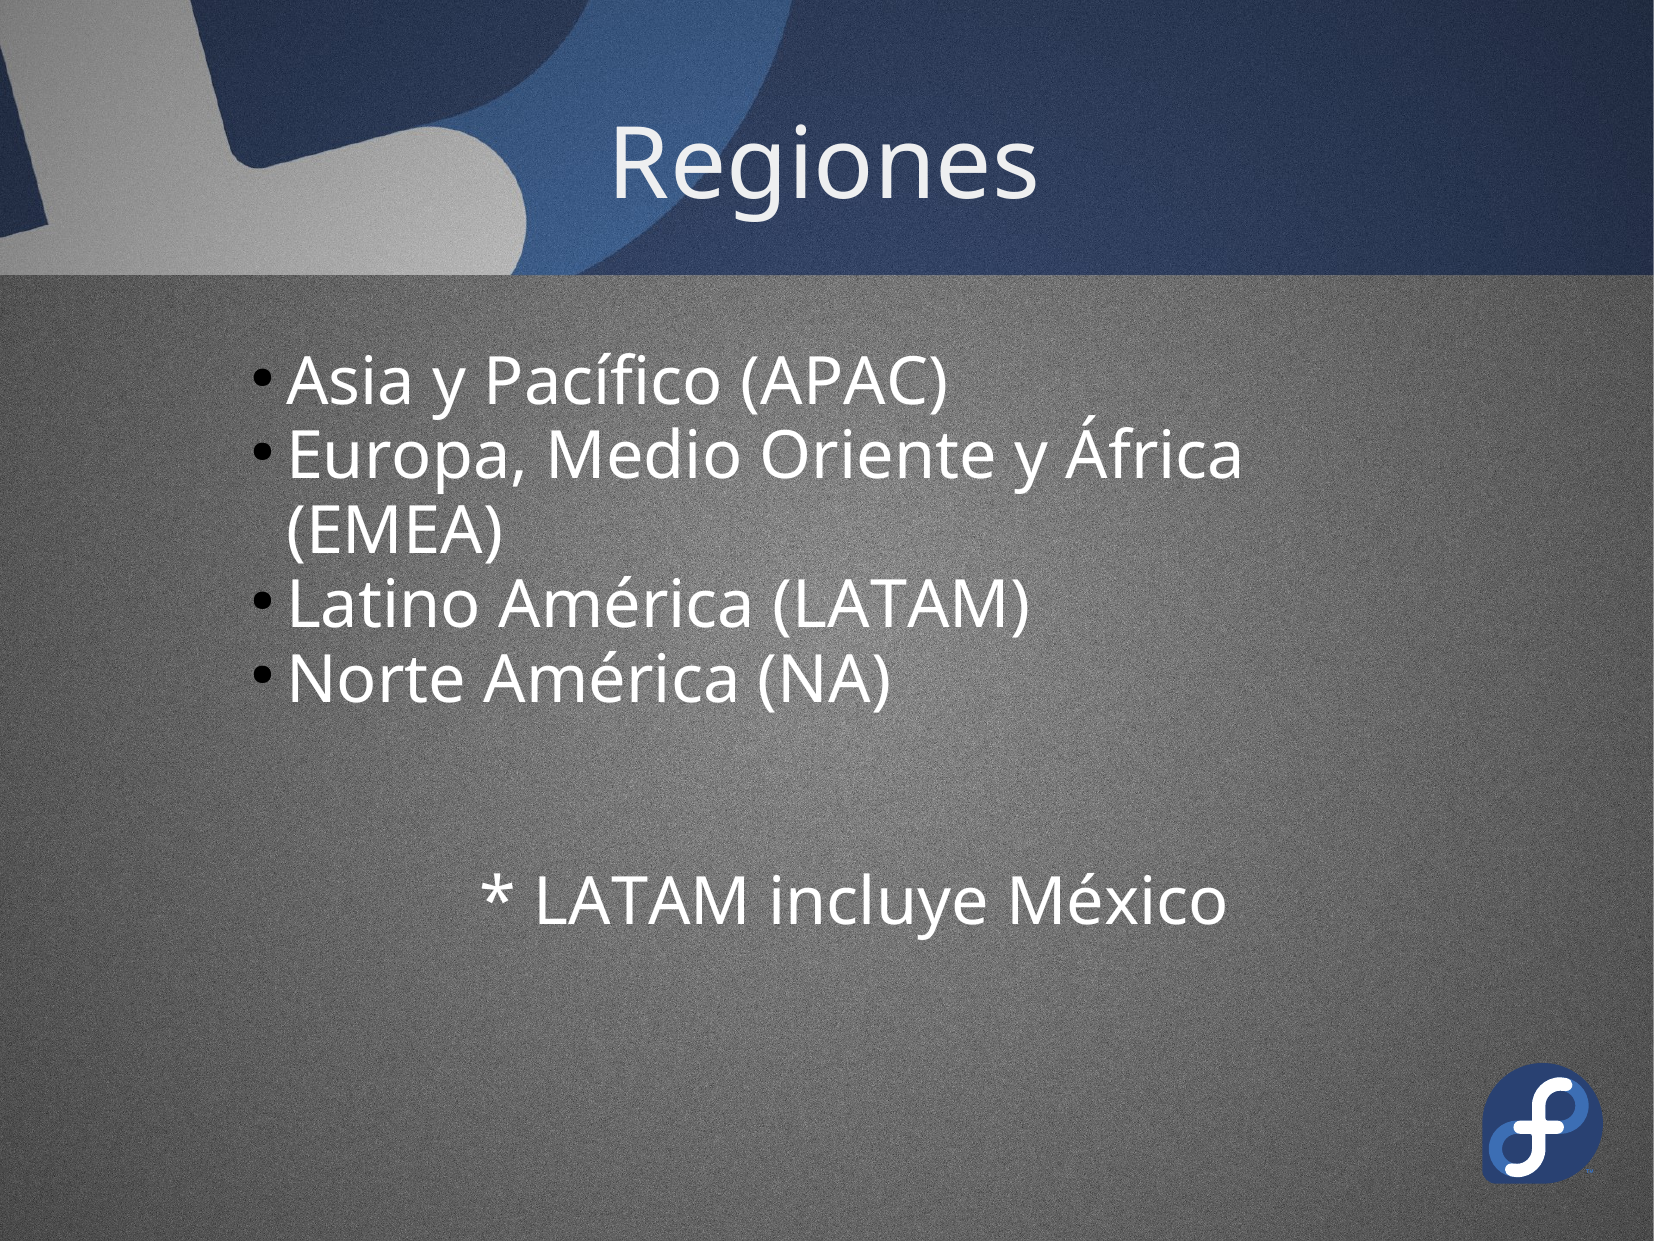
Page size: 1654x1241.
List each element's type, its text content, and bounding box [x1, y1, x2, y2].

text_box Regiones [86, 59, 1563, 266]
text_box Asia y Pacífico (APAC) Europa, Medio Oriente y África (EMEA) Latino América (LATAM) Norte América (NA) * LATAM incluye México [235, 337, 1439, 913]
picture [0, 0, 1654, 1241]
